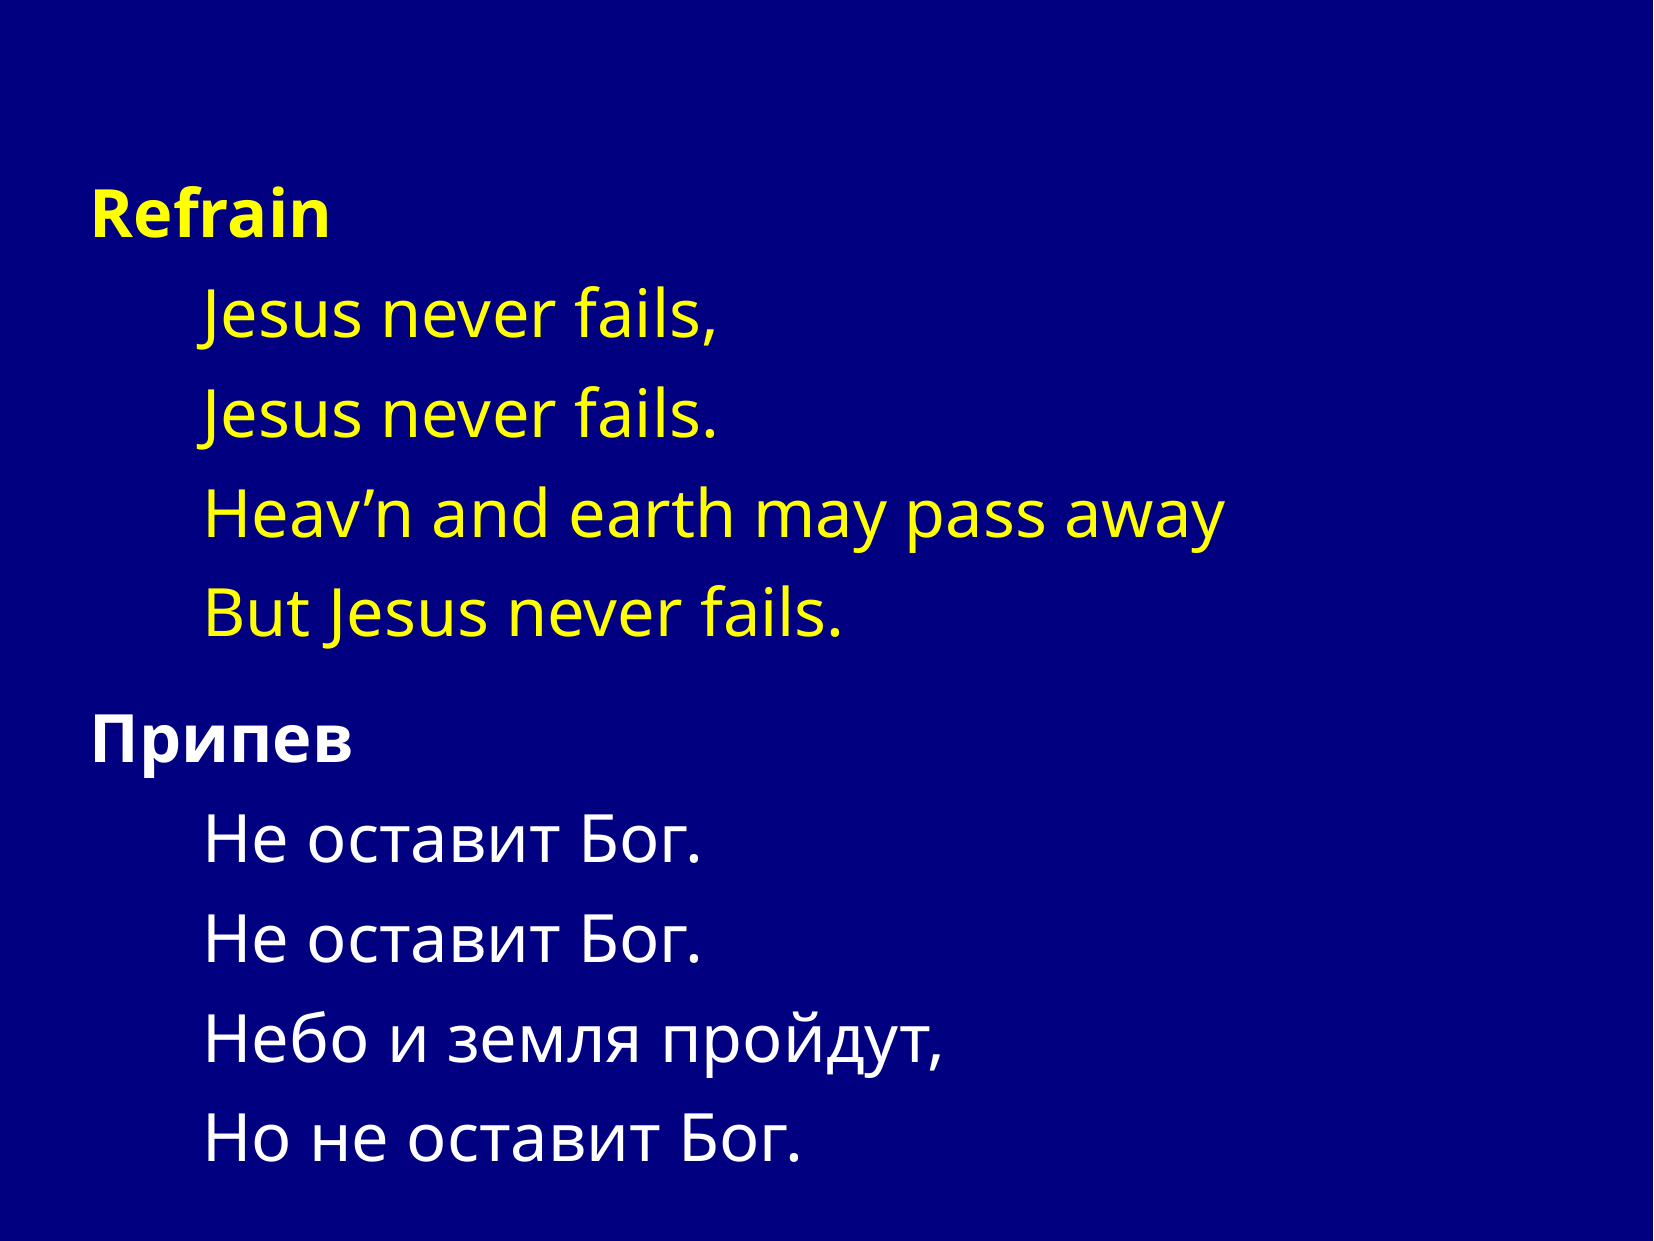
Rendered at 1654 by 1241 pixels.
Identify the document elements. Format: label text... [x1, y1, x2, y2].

text_box Refrain Jesus never fails, Jesus never fails. Heav’n and earth may pass away But Jesus never fails. [75, 150, 1576, 638]
text_box Припев Не оставит Бог. Не оставит Бог. Небо и земля пройдут, Но не оставит Бог. [75, 675, 1576, 1163]
